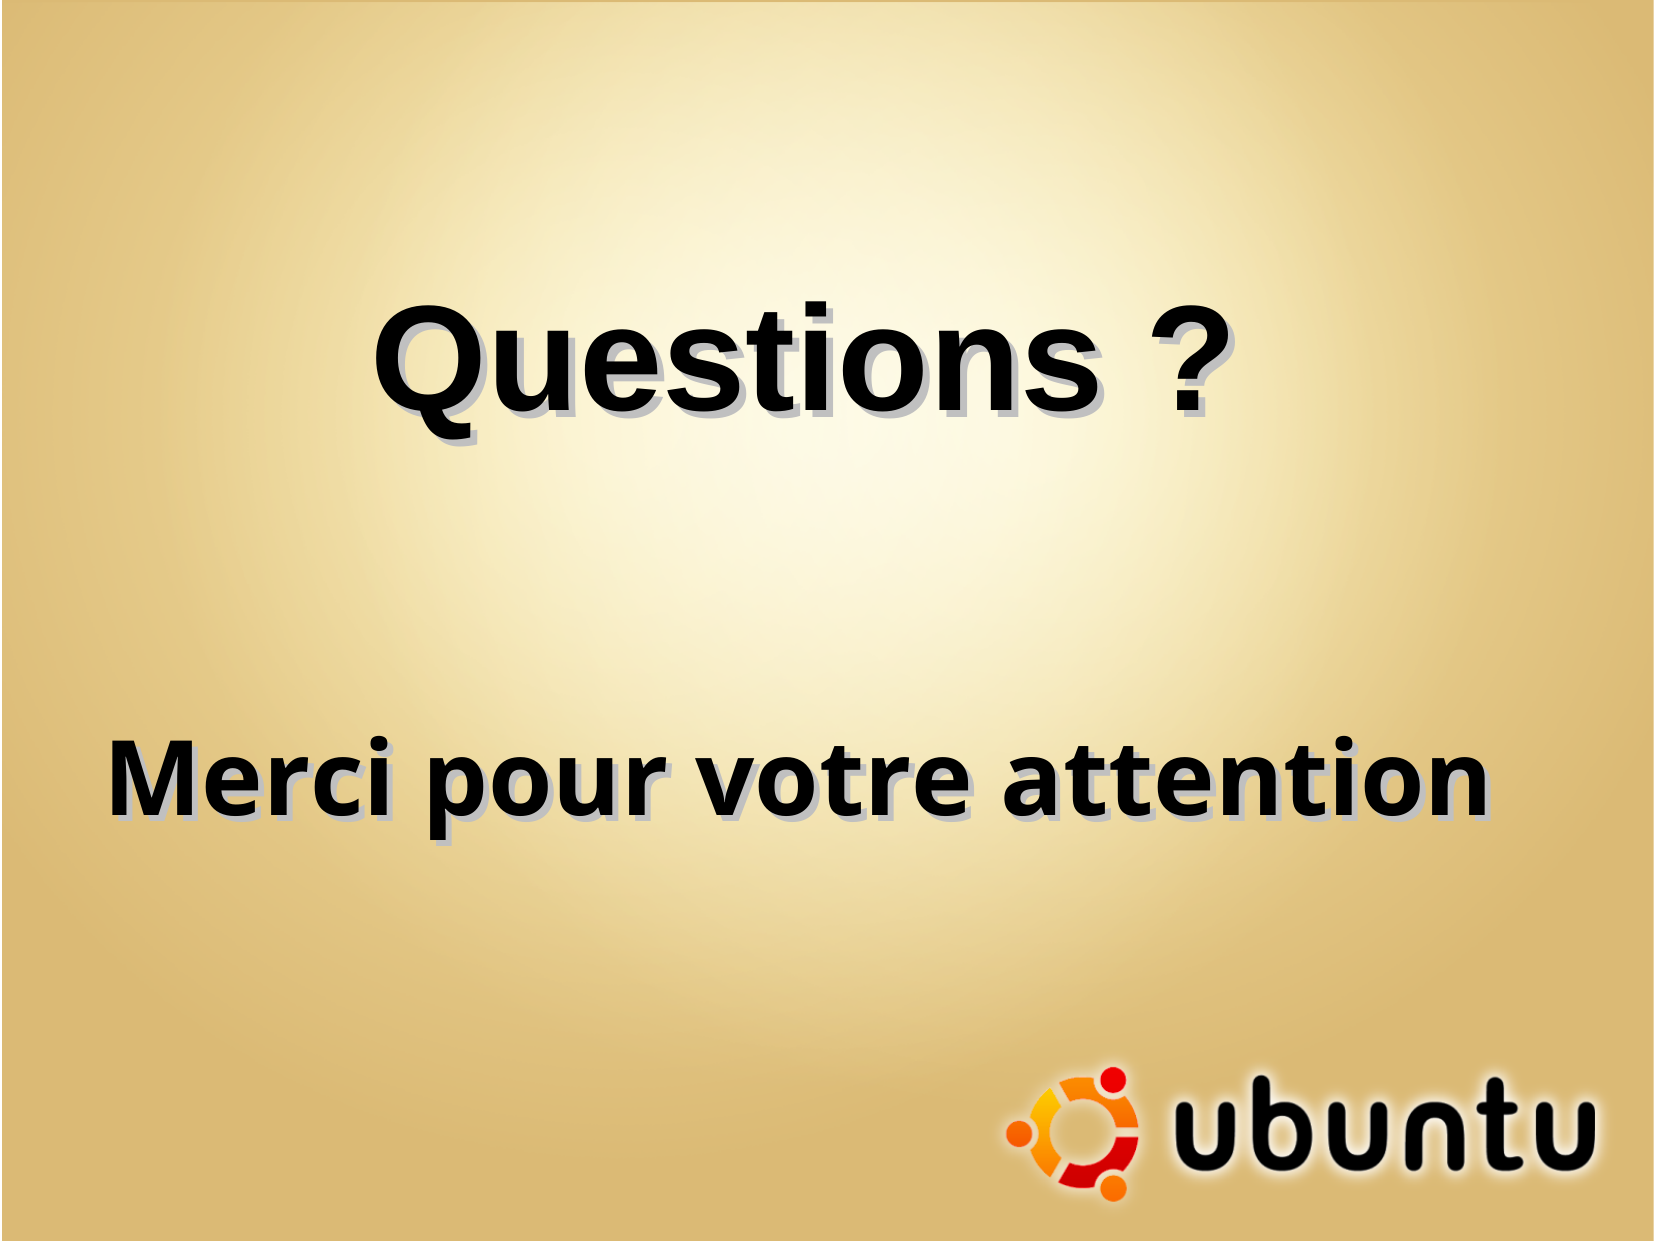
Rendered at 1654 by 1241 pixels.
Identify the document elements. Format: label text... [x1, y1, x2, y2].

picture [2, 0, 1654, 1241]
text_box Questions ? [356, 267, 1524, 476]
title Merci pour votre attention [54, 524, 1544, 1027]
